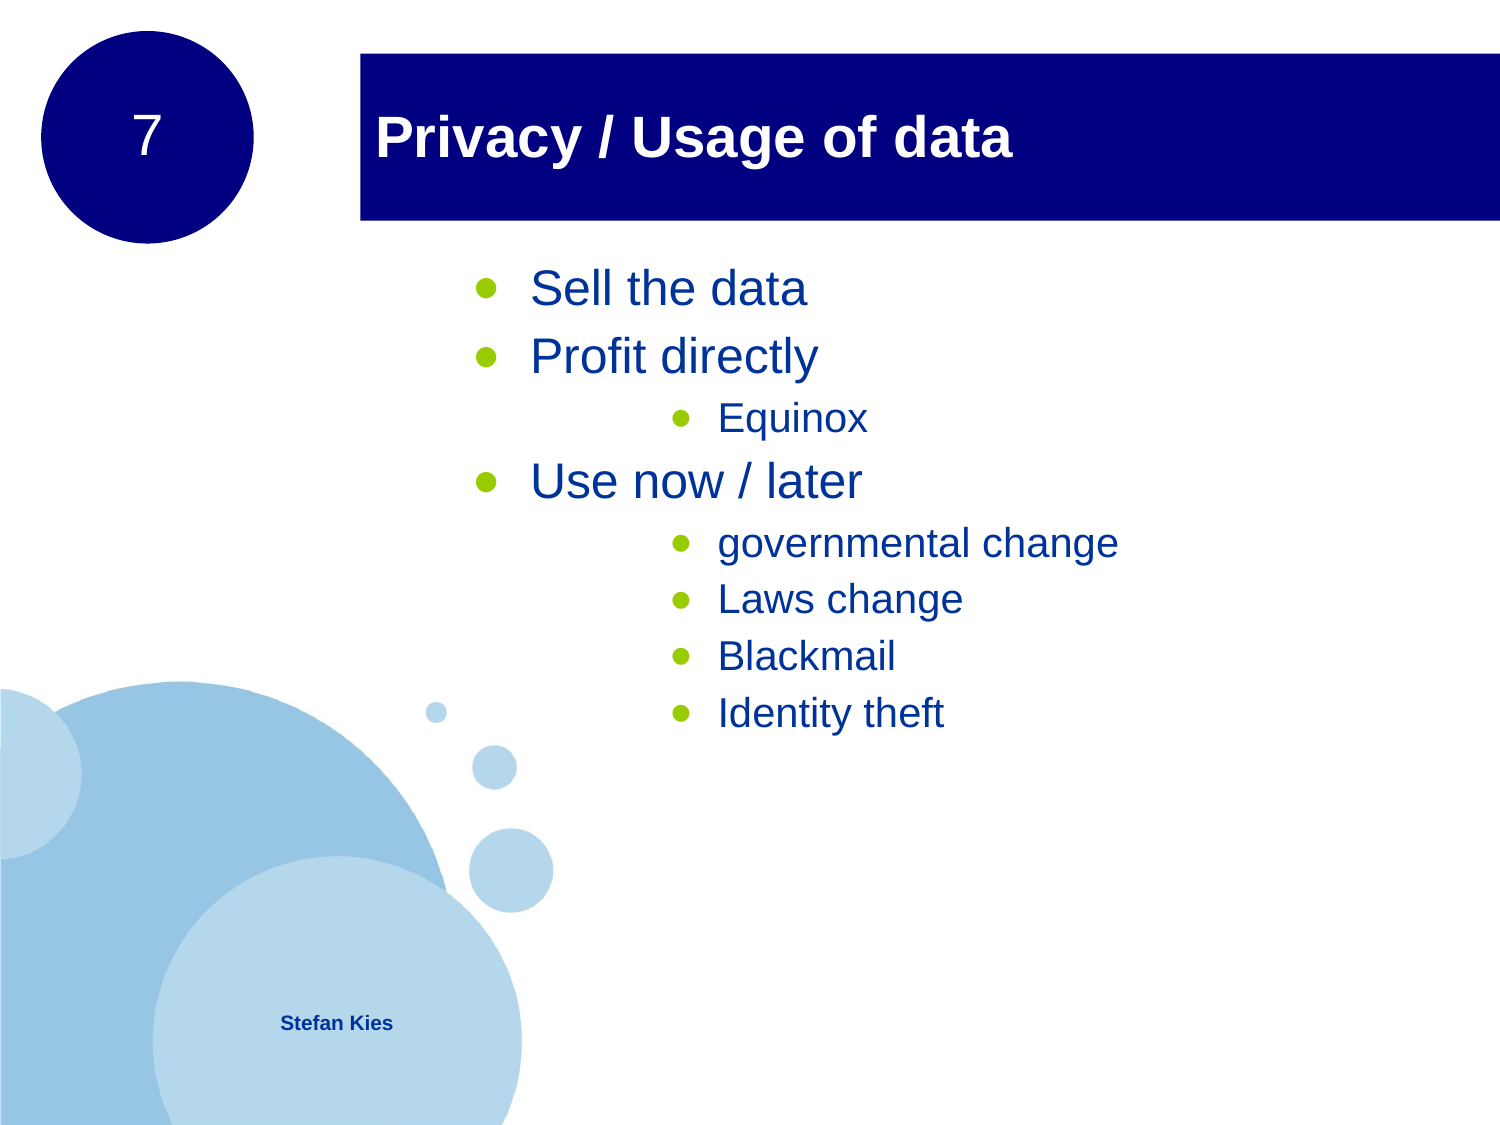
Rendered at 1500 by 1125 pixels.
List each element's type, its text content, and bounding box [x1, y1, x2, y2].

list Sell the data Profit directly Equinox Use now / later governmental change Laws change Blackmail Identity theft [459, 252, 1471, 915]
picture [0, 638, 625, 1125]
title Privacy / Usage of data [360, 53, 1500, 221]
